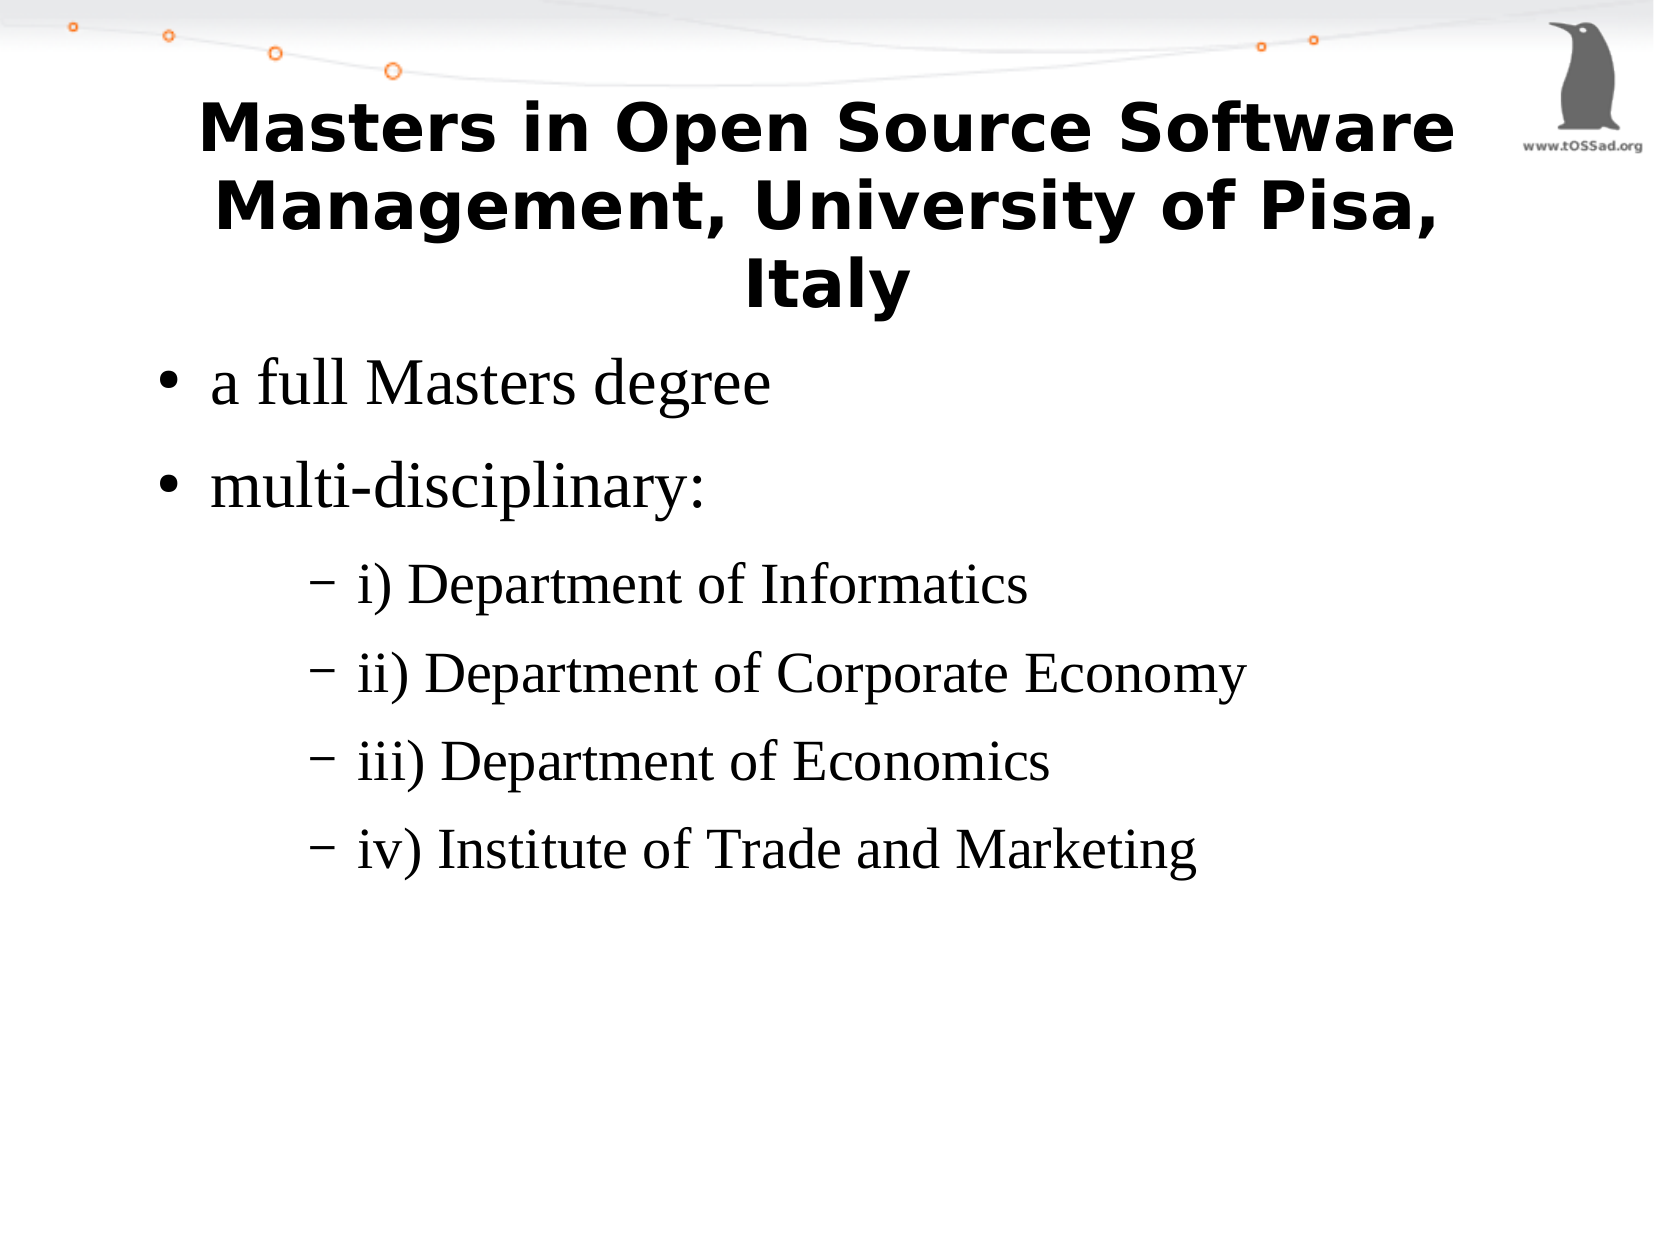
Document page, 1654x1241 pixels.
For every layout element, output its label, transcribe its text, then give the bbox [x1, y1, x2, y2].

title Masters in Open Source Software Management, University of Pisa, Italy [121, 89, 1534, 324]
list a full Masters degree multi-disciplinary: i) Department of Informatics ii) Department of Corporate Economy iii) Department of Economics iv) Institute of Trade and Marketing [121, 344, 1534, 1127]
picture [0, 0, 1654, 157]
